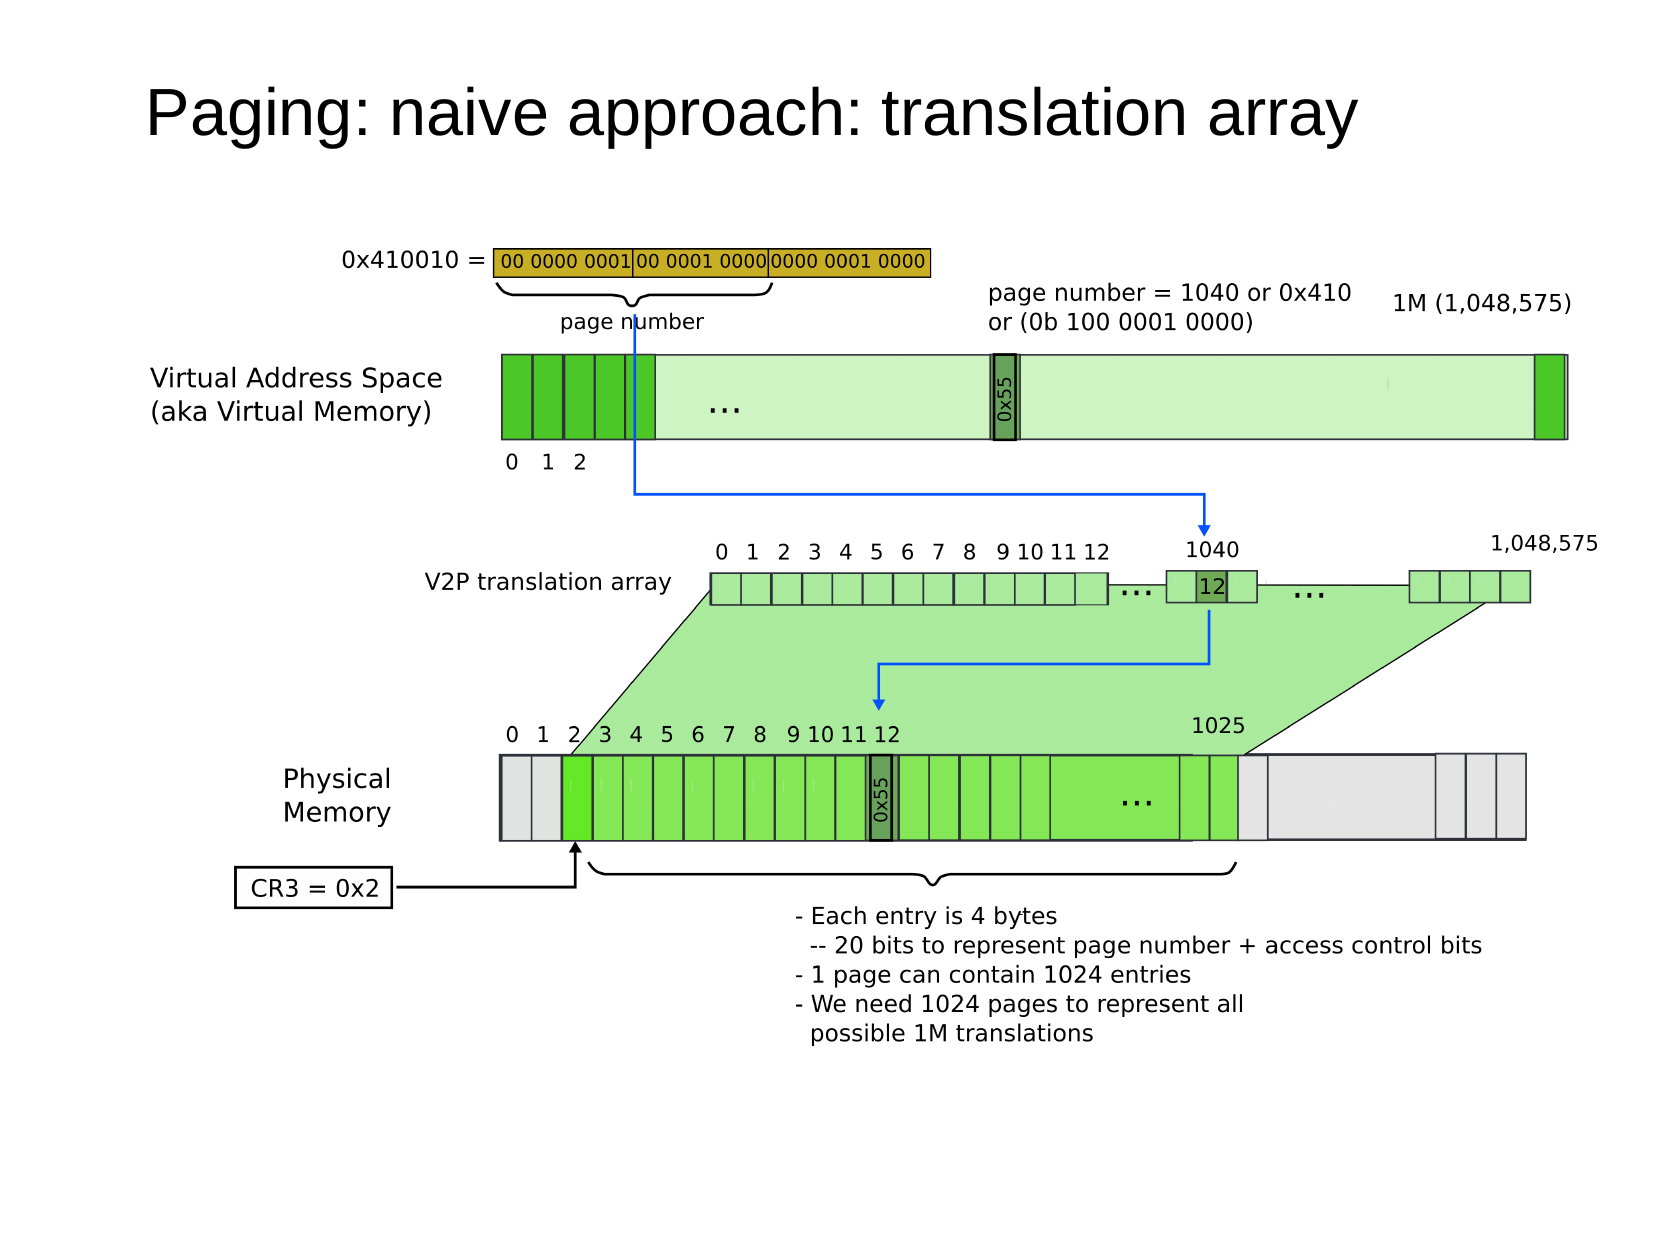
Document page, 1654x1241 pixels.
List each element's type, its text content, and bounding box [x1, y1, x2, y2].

picture [150, 248, 1597, 1046]
list Paging: naive approach: translation array [82, 75, 1576, 151]
